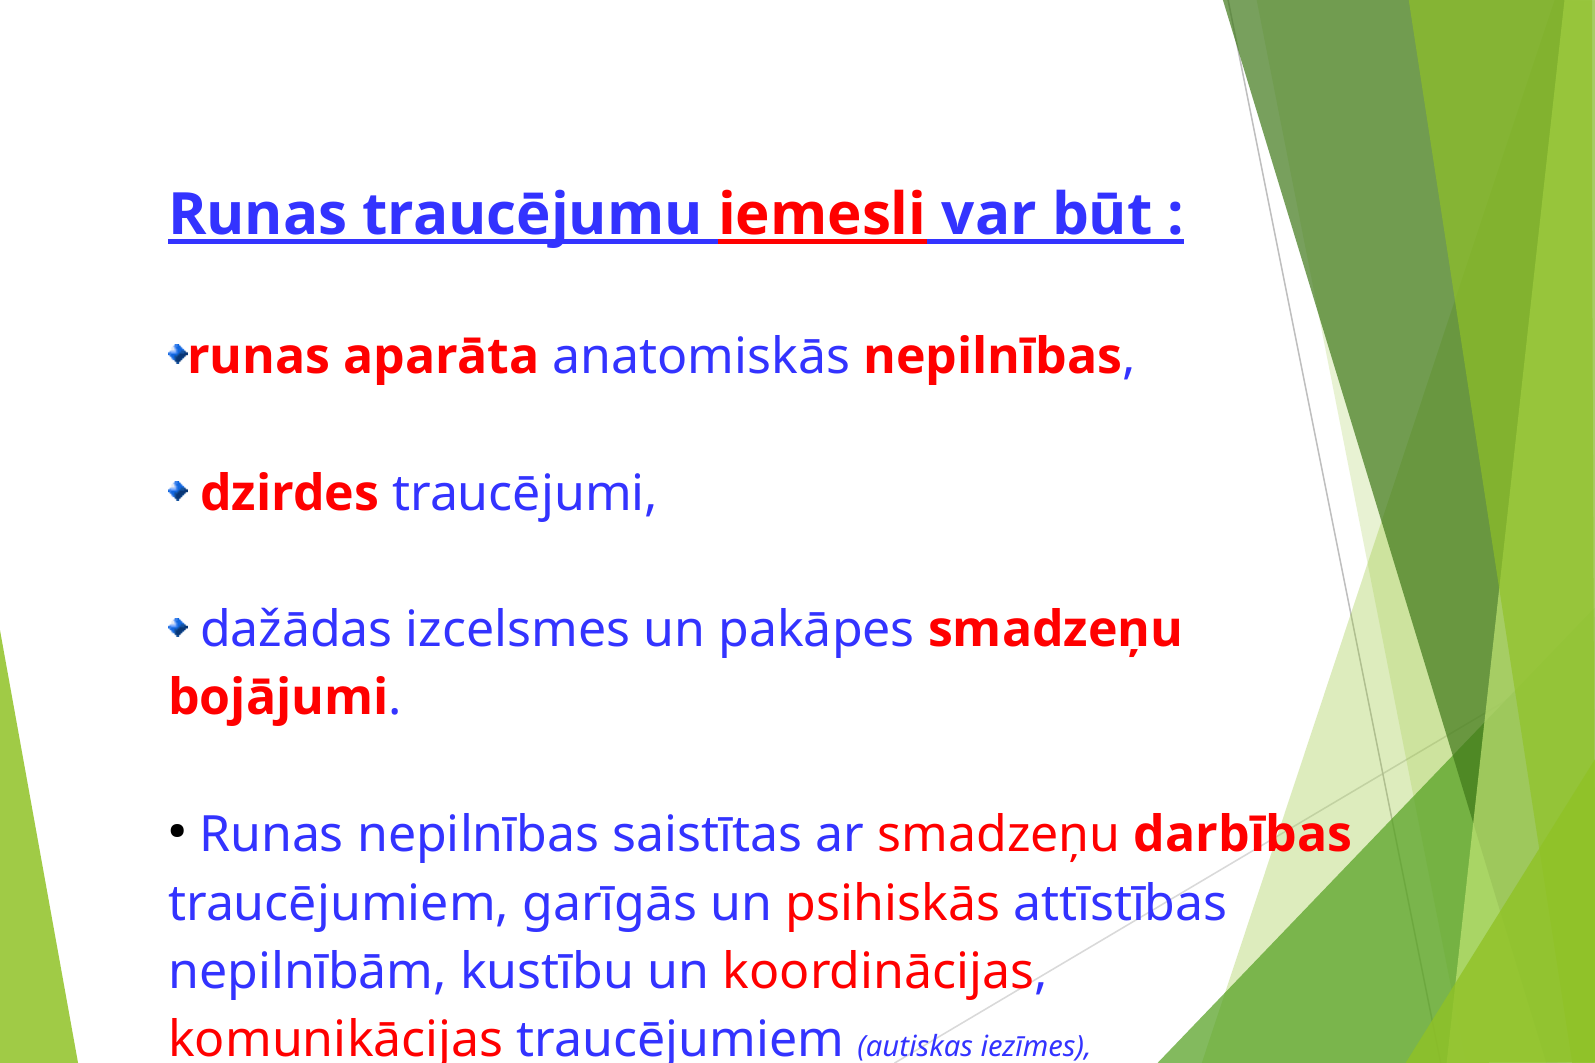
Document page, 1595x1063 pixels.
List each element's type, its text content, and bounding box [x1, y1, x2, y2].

text_box Runas traucējumu iemesli var būt : runas aparāta anatomiskās nepilnības, dzirdes traucējumi, dažādas izcelsmes un pakāpes smadzeņu bojājumi. Runas nepilnības saistītas ar smadzeņu darbības traucējumiem, garīgās un psihiskās attīstības nepilnībām, kustību un koordinācijas, komunikācijas traucējumiem (autiskas iezīmes), kad ir pilnīgs vai daļējs kontakta trūkums ar apkārtni. [153, 165, 1406, 932]
